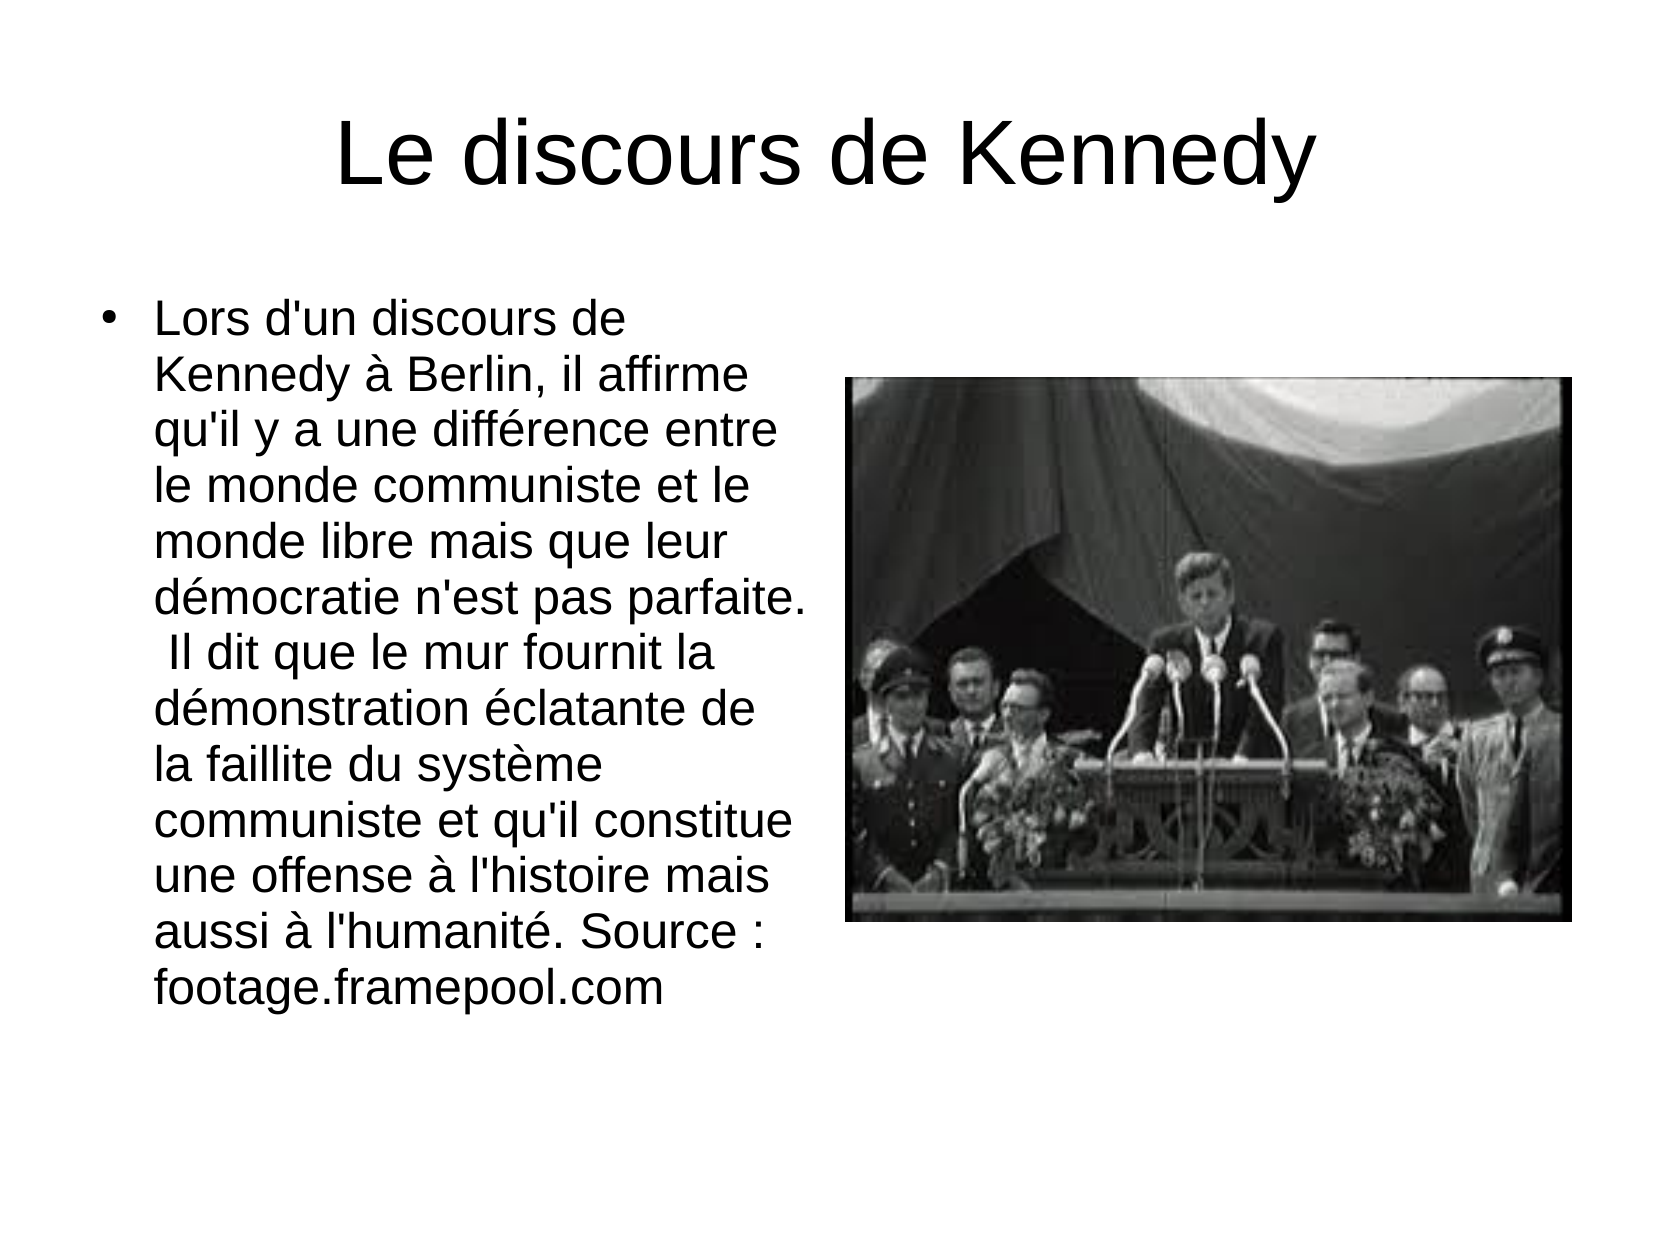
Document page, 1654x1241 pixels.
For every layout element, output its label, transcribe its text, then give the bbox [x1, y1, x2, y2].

list Lors d'un discours de Kennedy à Berlin, il affirme qu'il y a une différence entre le monde communiste et le monde libre mais que leur démocratie n'est pas parfaite. Il dit que le mur fournit la démonstration éclatante de la faillite du système communiste et qu'il constitue une offense à l'histoire mais aussi à l'humanité. Source : footage.framepool.com [82, 290, 809, 1010]
title Le discours de Kennedy [82, 49, 1571, 257]
picture [845, 377, 1572, 922]
